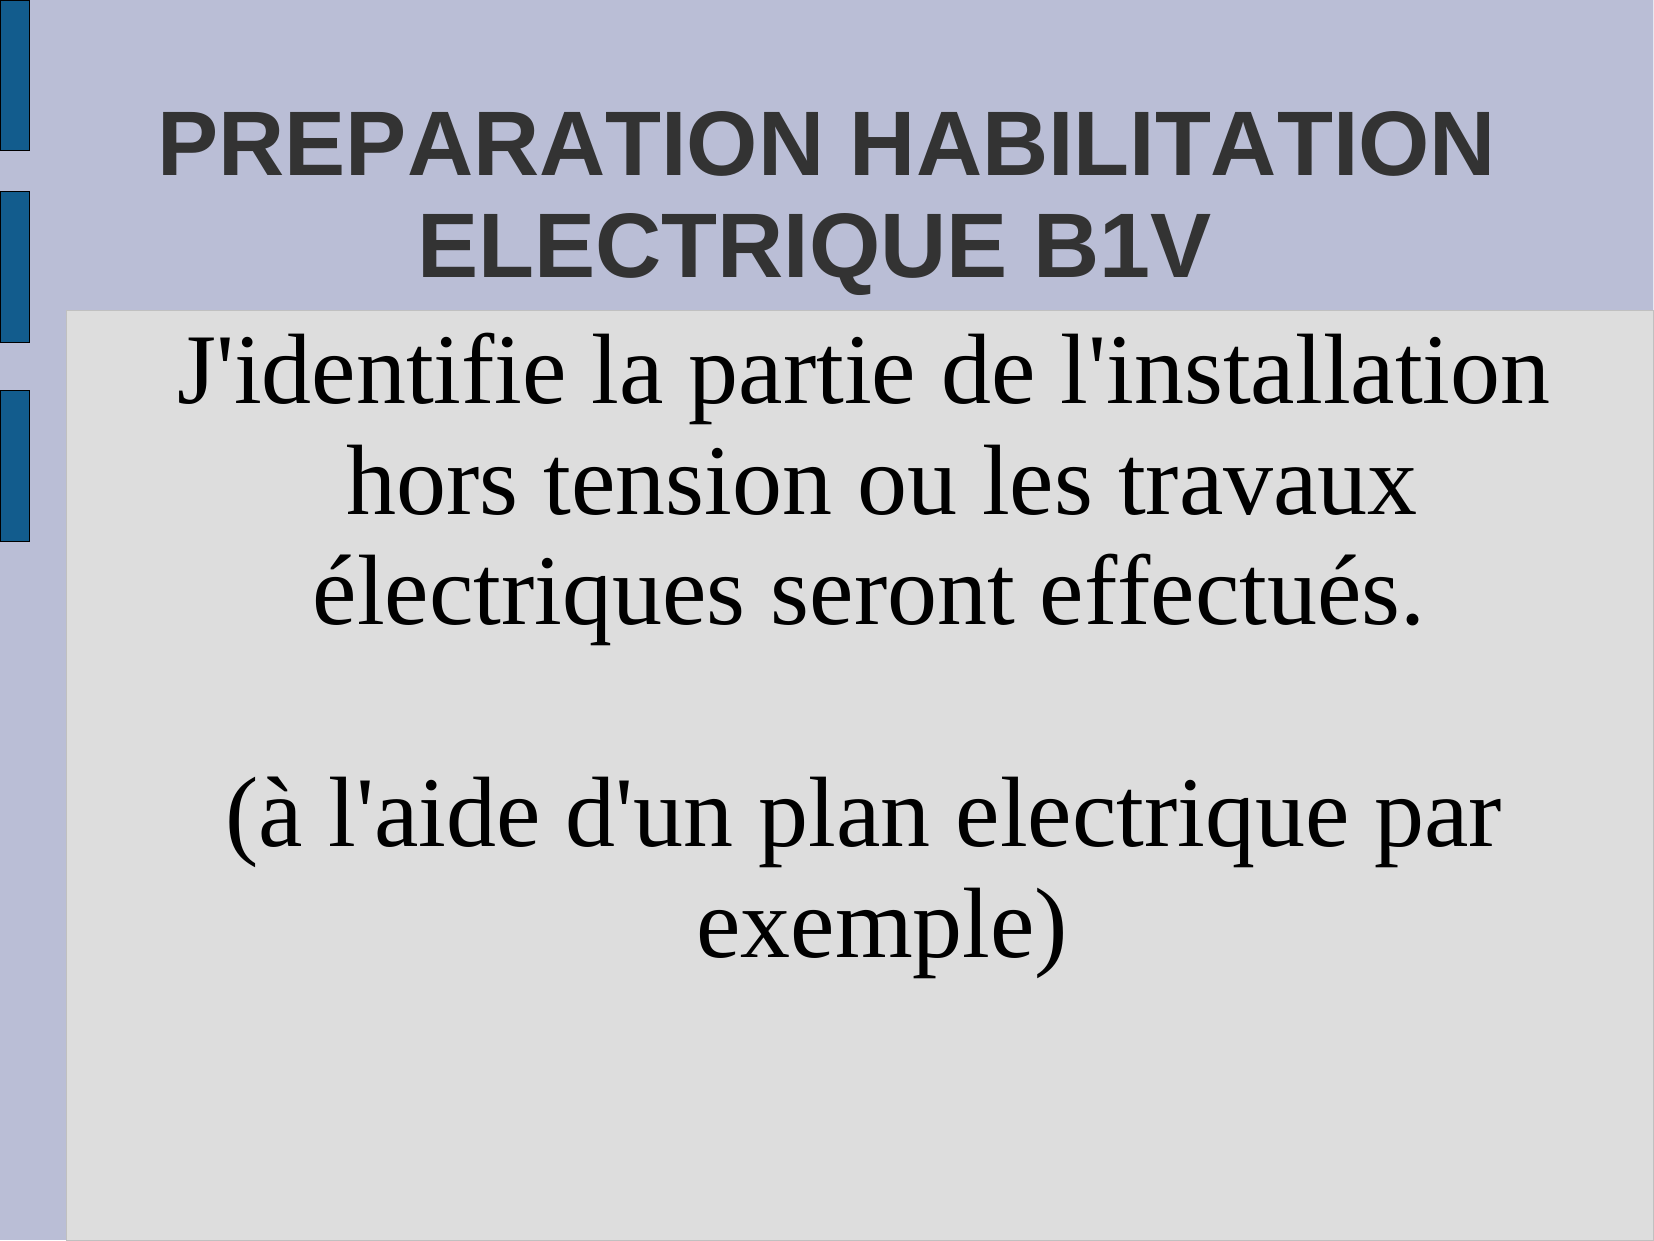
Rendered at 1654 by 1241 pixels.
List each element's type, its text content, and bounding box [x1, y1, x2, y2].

title PREPARATION HABILITATION ELECTRIQUE B1V [121, 91, 1534, 299]
text_box J'identifie la partie de l'installation hors tension ou les travaux électriques seront effectués. (à l'aide d'un plan electrique par exemple) [158, 314, 1571, 1118]
